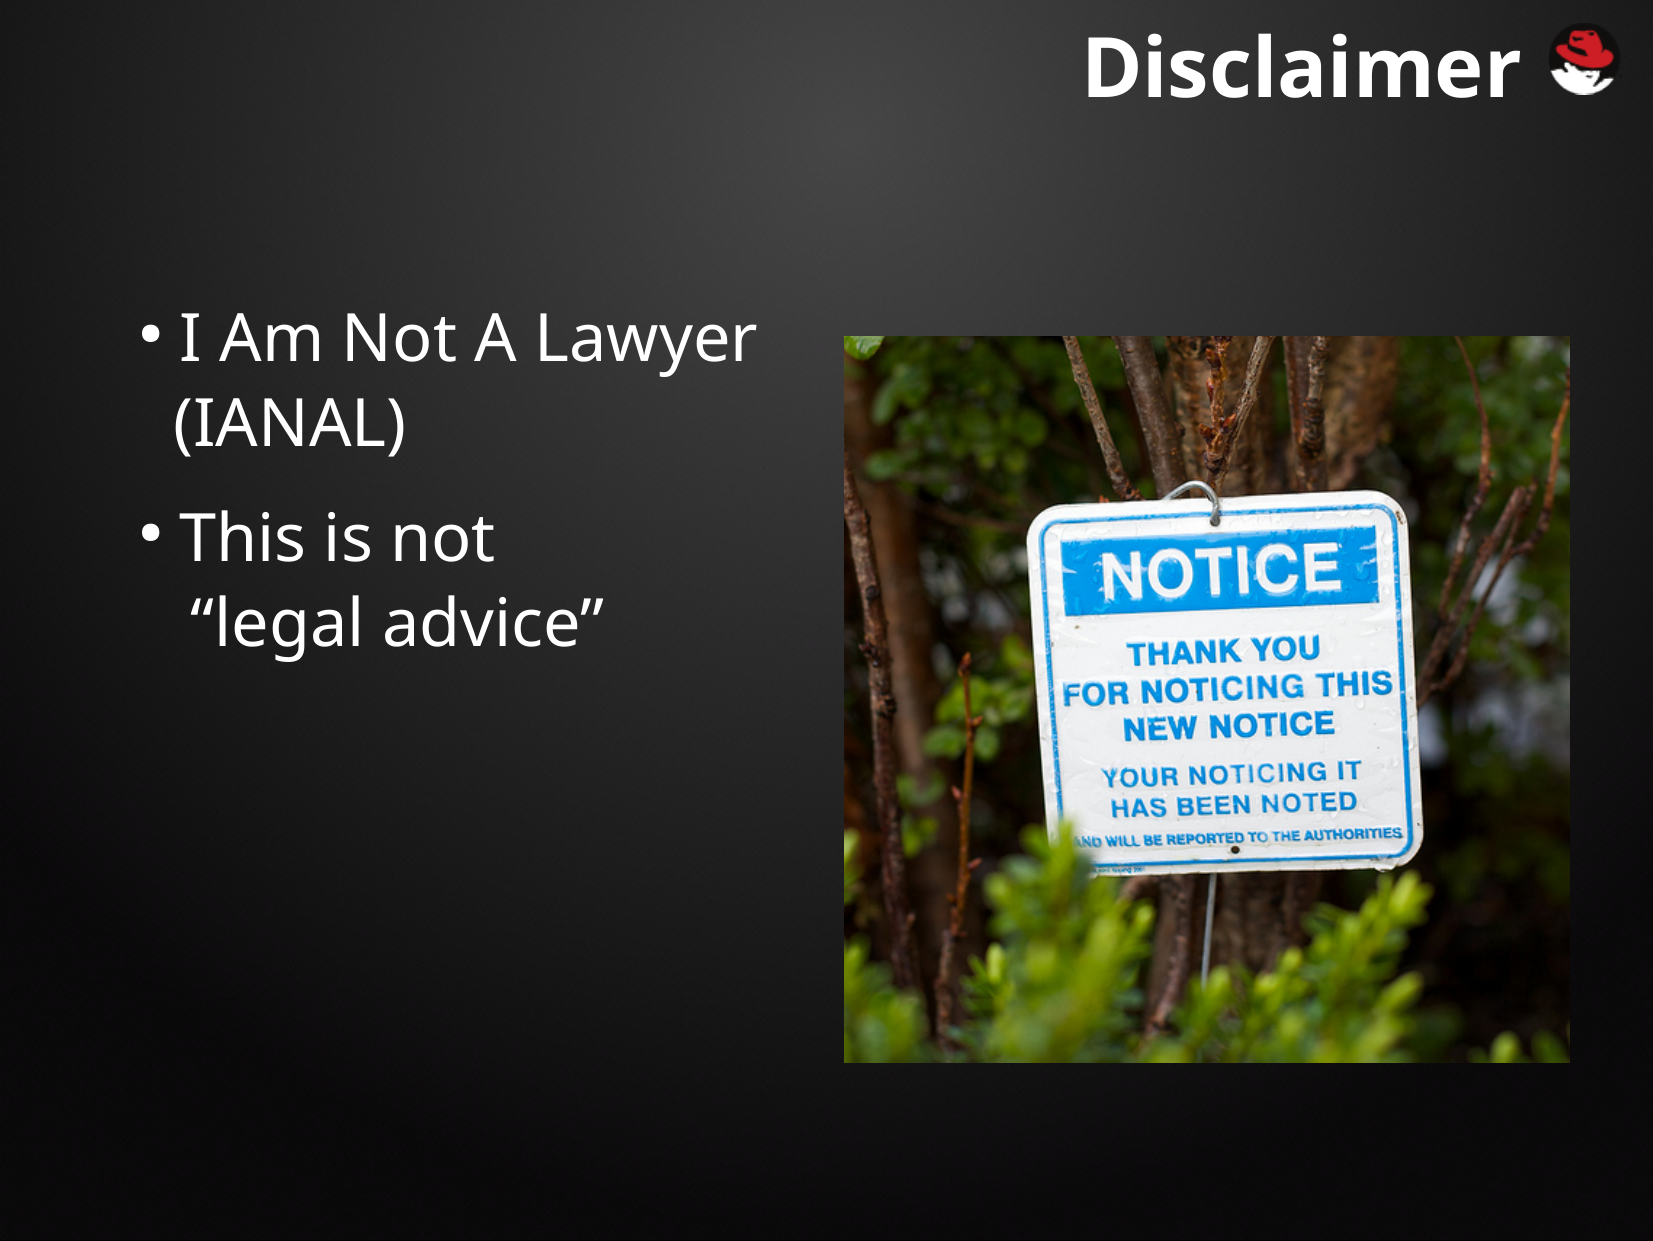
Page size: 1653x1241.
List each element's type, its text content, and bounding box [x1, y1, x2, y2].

title Disclaimer [87, 10, 1523, 111]
list I Am Not A Lawyer (IANAL) This is not “legal advice” [82, 290, 809, 1110]
picture [0, 0, 1653, 1240]
